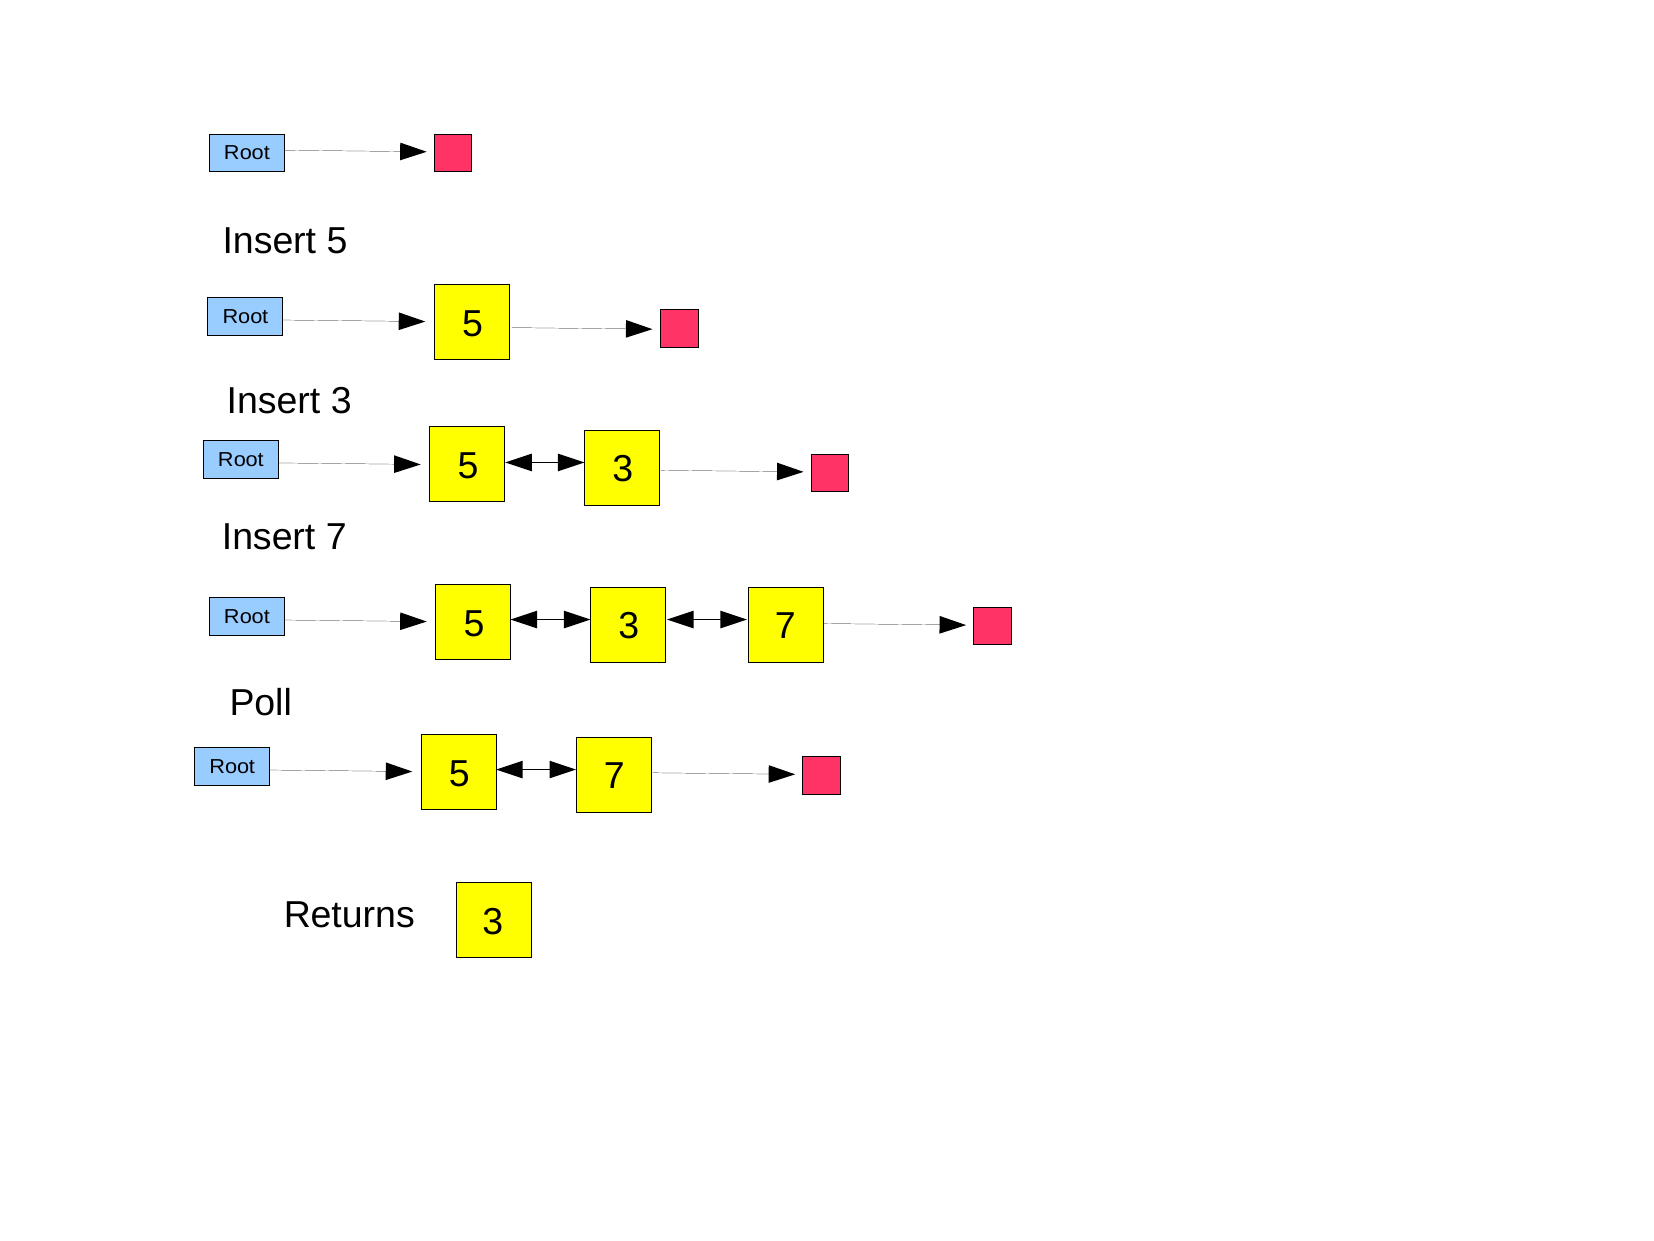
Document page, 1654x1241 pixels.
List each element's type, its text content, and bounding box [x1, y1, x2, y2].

text_box 7 [746, 587, 824, 665]
text_box Root [203, 440, 279, 479]
text_box Insert 7 [207, 507, 660, 591]
text_box Insert 5 [207, 211, 660, 295]
text_box Insert 3 [211, 372, 544, 472]
text_box [434, 134, 472, 172]
text_box 5 [421, 757, 498, 812]
text_box [802, 756, 841, 795]
text_box Root [207, 297, 283, 336]
text_box Returns [268, 886, 572, 981]
text_box Root [209, 134, 285, 172]
text_box Root [209, 597, 285, 636]
text_box 5 [435, 591, 513, 662]
text_box Root [194, 747, 270, 786]
text_box 5 [434, 284, 511, 362]
text_box 3 [590, 587, 668, 665]
text_box 3 [584, 430, 662, 508]
text_box 3 [454, 882, 532, 886]
text_box 7 [576, 757, 653, 815]
text_box [973, 607, 1012, 645]
text_box [811, 454, 849, 492]
text_box 5 [429, 472, 507, 505]
text_box [660, 309, 699, 348]
text_box Poll [214, 674, 668, 757]
